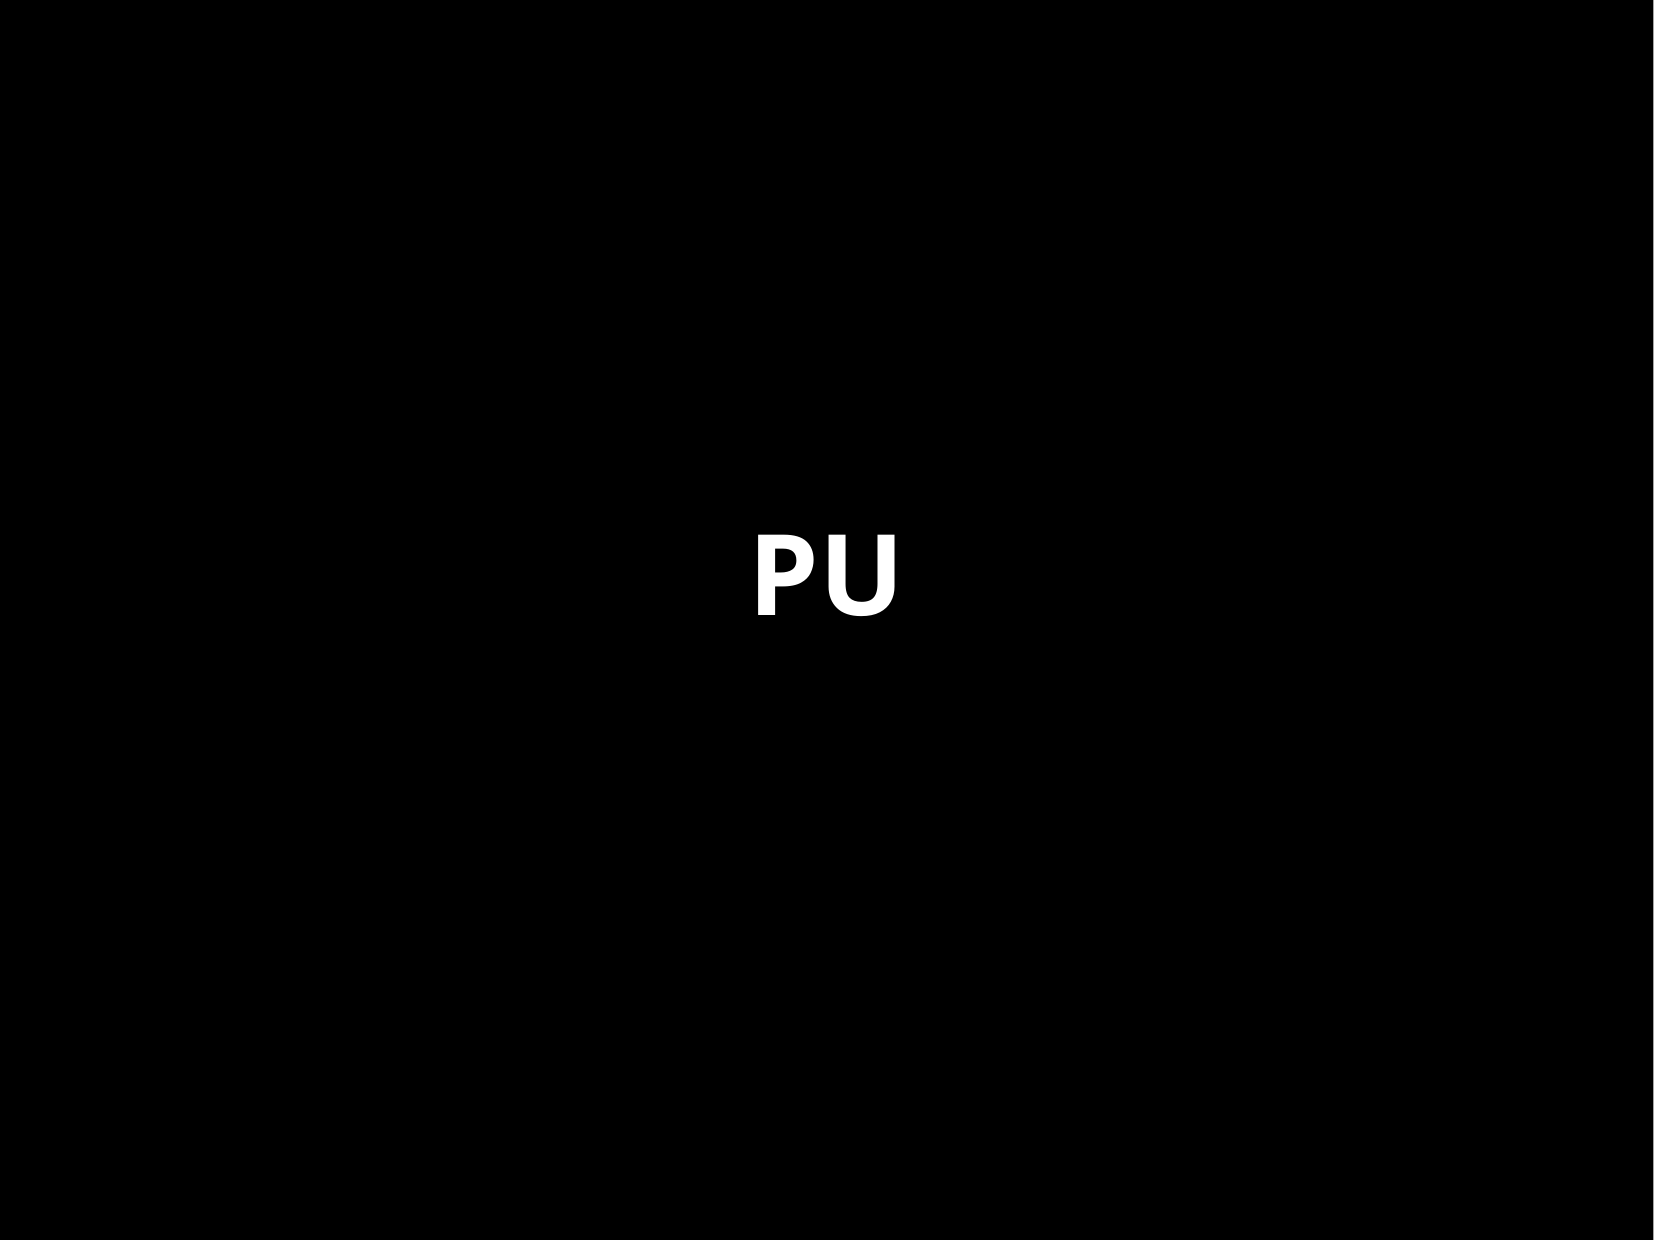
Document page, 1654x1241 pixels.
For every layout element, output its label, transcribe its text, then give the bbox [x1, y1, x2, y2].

subtitle PU [82, 35, 1571, 1109]
